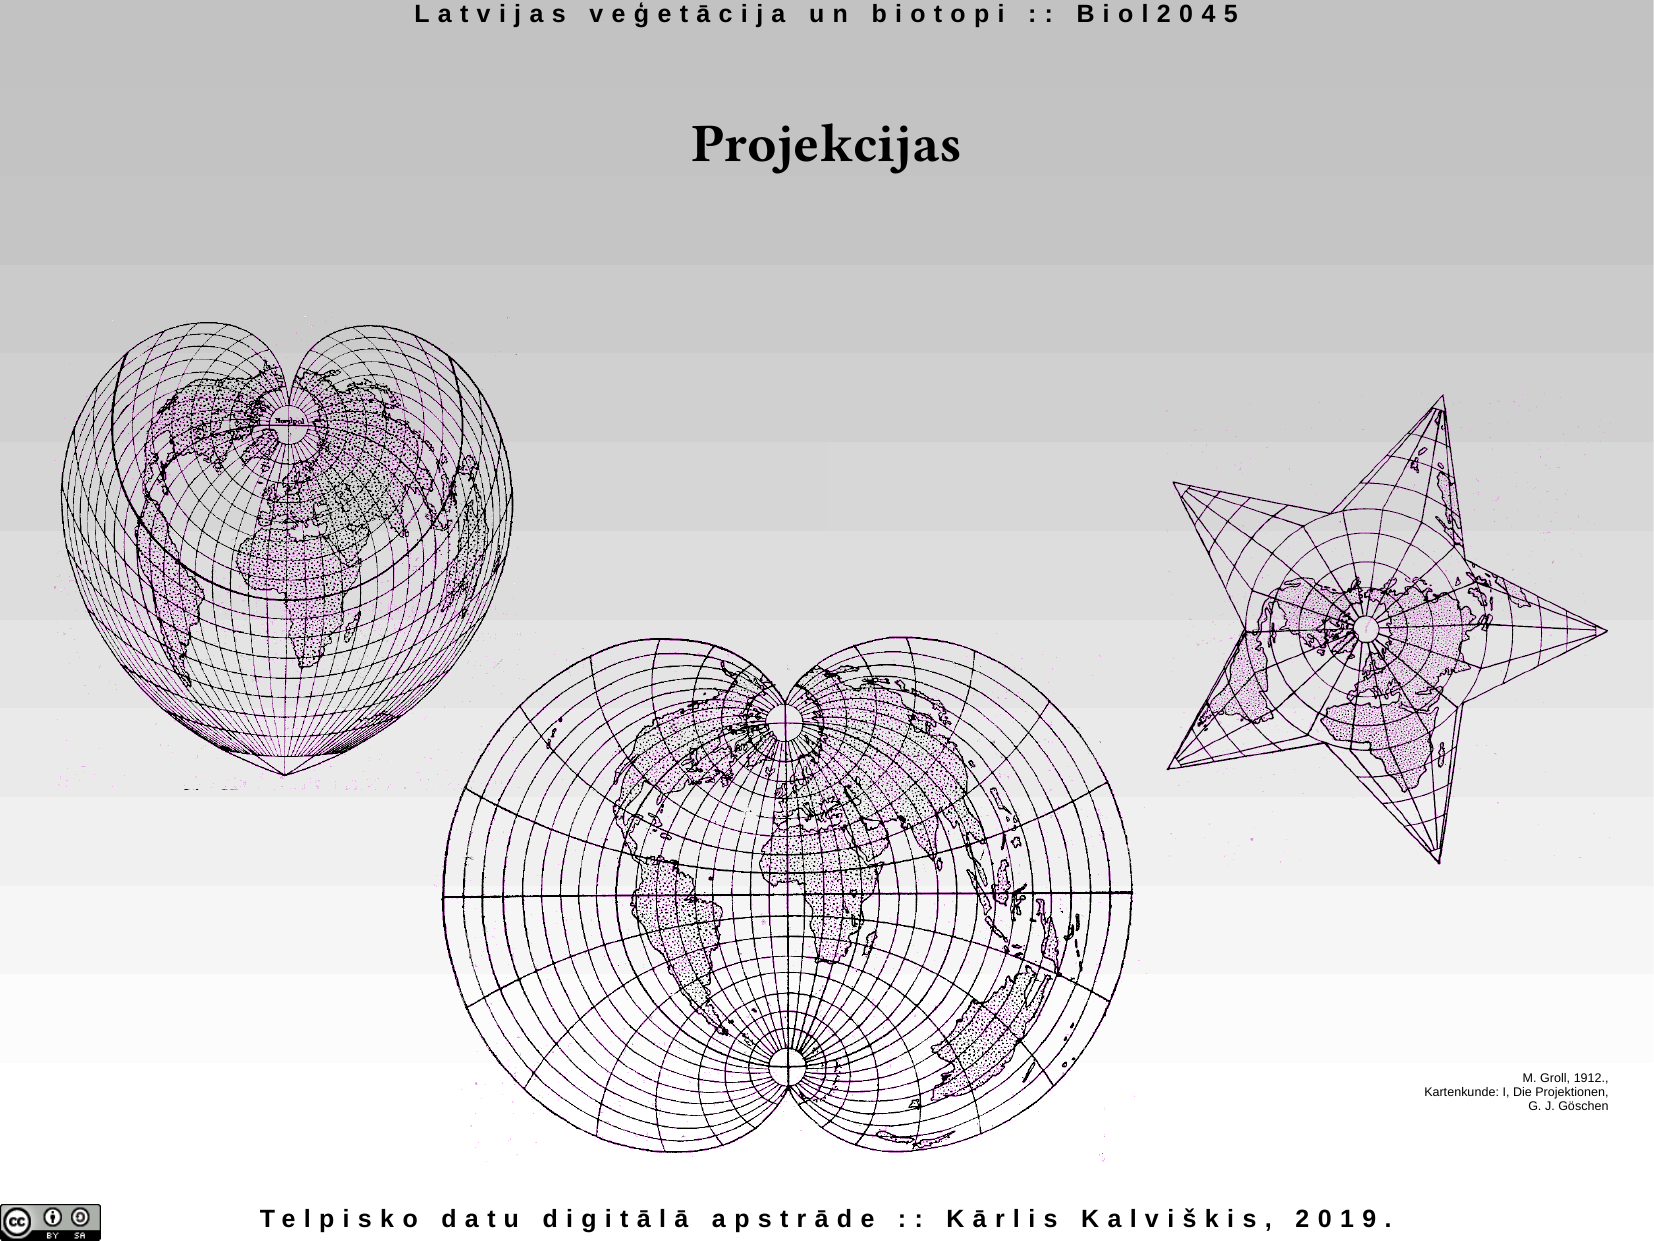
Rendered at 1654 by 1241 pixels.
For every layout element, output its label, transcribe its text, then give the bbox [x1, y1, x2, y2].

title Projekcijas [0, 1, 1654, 287]
text_box M. Groll, 1912., Kartenkunde: I, Die Projektionen, G. J. Göschen [1424, 1070, 1609, 1113]
picture [0, 287, 1654, 1241]
